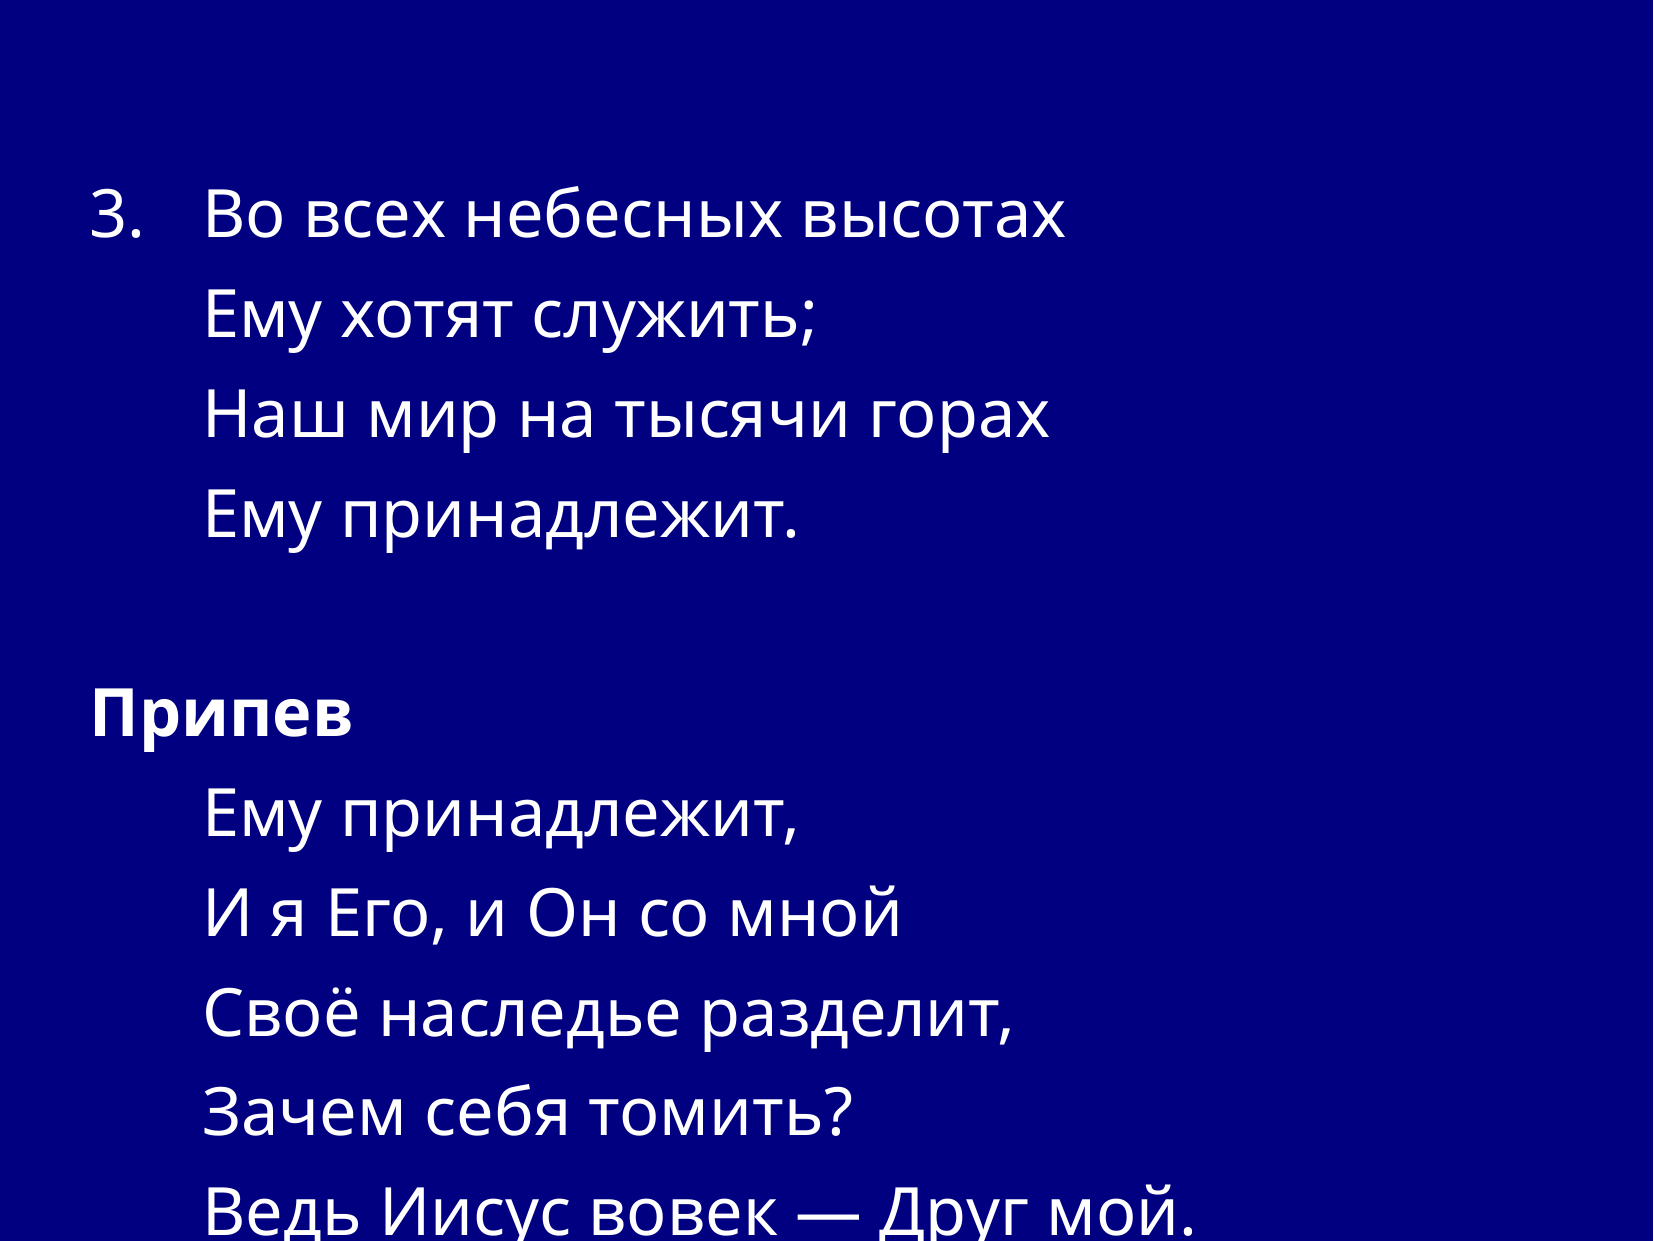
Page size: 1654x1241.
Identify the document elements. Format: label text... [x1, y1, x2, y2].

text_box 3. Во всех небесных высотах Ему хотят служить; Наш мир на тысячи горах Ему принадлежит. Припев Ему принадлежит, И я Его, и Он со мной Своё наследье разделит, Зачем себя томить? Ведь Иисус вовек — Друг мой. [75, 150, 1576, 1163]
